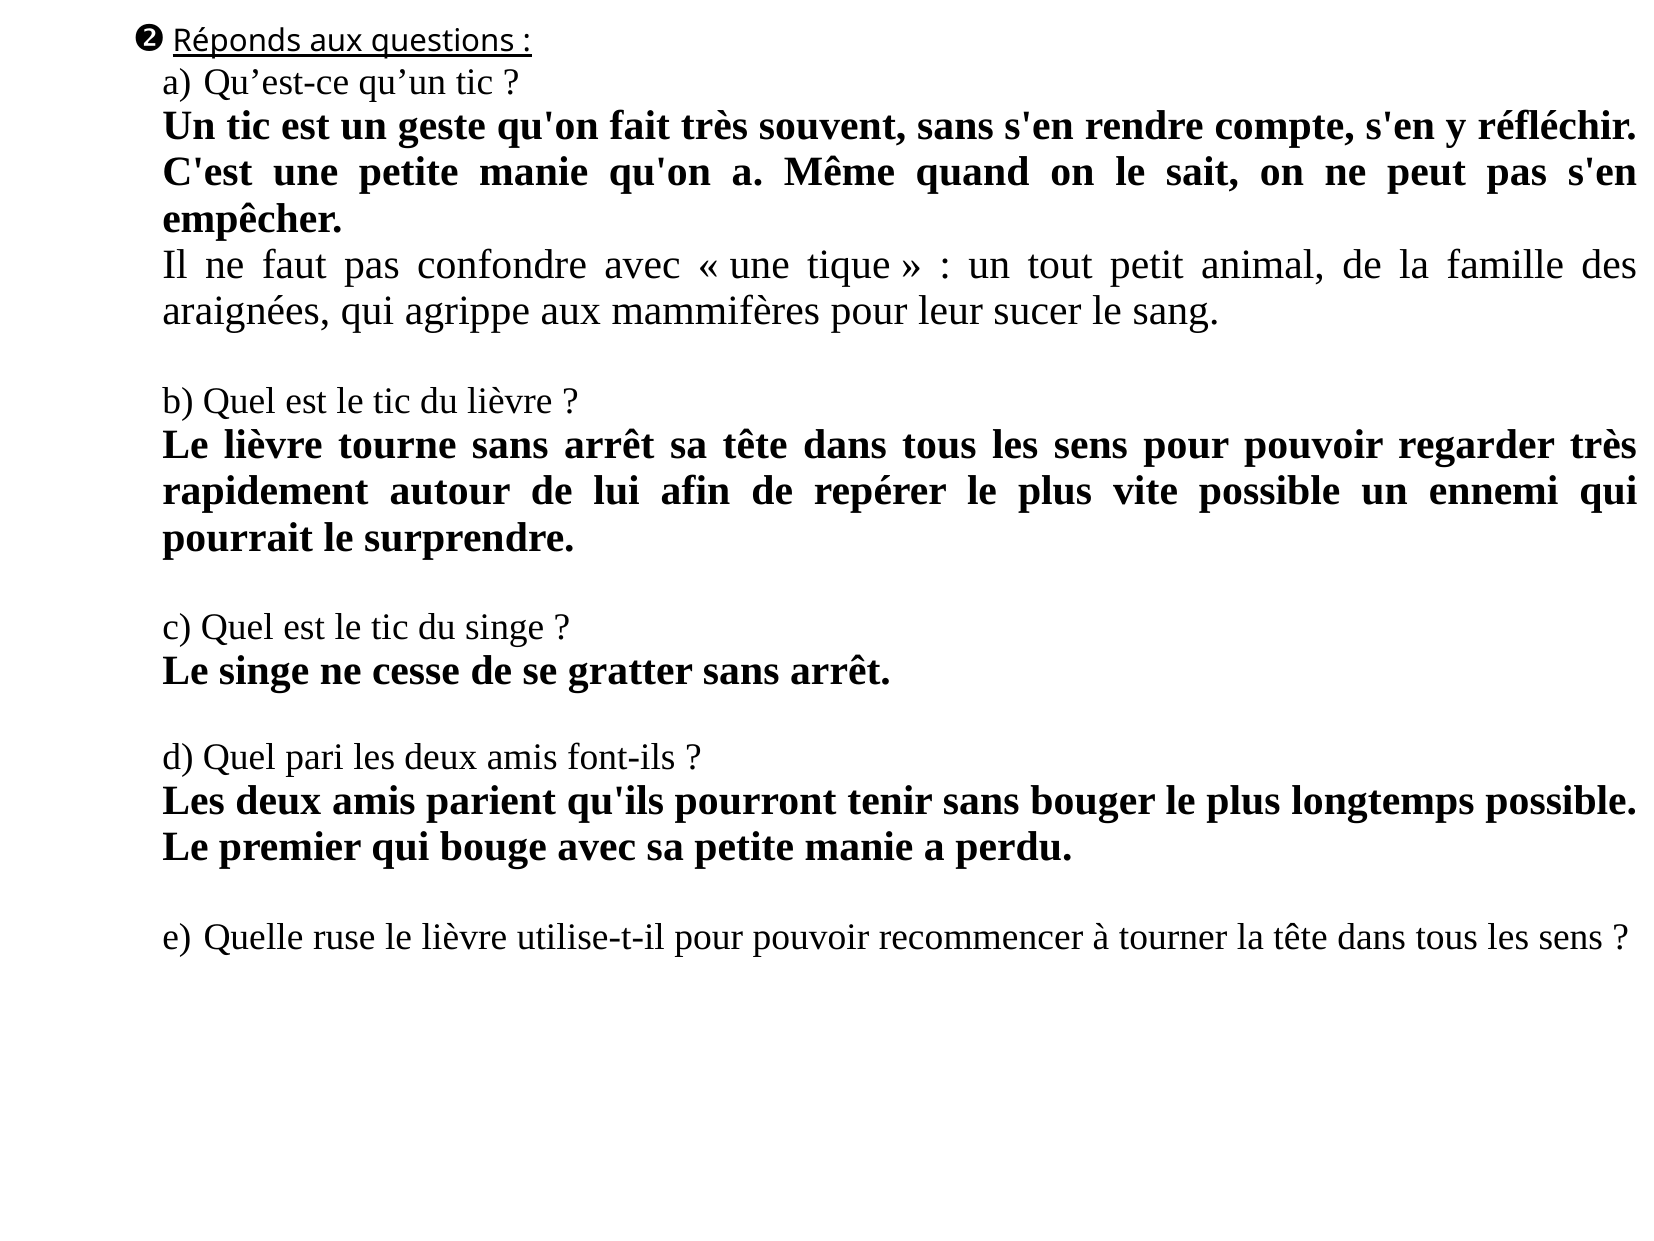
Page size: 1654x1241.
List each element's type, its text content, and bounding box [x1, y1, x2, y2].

text_box v Réponds aux questions : a) Qu’est-ce qu’un tic ? Un tic est un geste qu'on fait très souvent, sans s'en rendre compte, s'en y réfléchir. C'est une petite manie qu'on a. Même quand on le sait, on ne peut pas s'en empêcher. Il ne faut pas confondre avec « une tique » : un tout petit animal, de la famille des araignées, qui agrippe aux mammifères pour leur sucer le sang. b) Quel est le tic du lièvre ? Le lièvre tourne sans arrêt sa tête dans tous les sens pour pouvoir regarder très rapidement autour de lui afin de repérer le plus vite possible un ennemi qui pourrait le surprendre. c) Quel est le tic du singe ? Le singe ne cesse de se gratter sans arrêt. d) Quel pari les deux amis font-ils ? Les deux amis parient qu'ils pourront tenir sans bouger le plus longtemps possible. Le premier qui bouge avec sa petite manie a perdu. e) Quelle ruse le lièvre utilise-t-il pour pouvoir recommencer à tourner la tête dans tous les sens ? [117, 0, 1654, 975]
